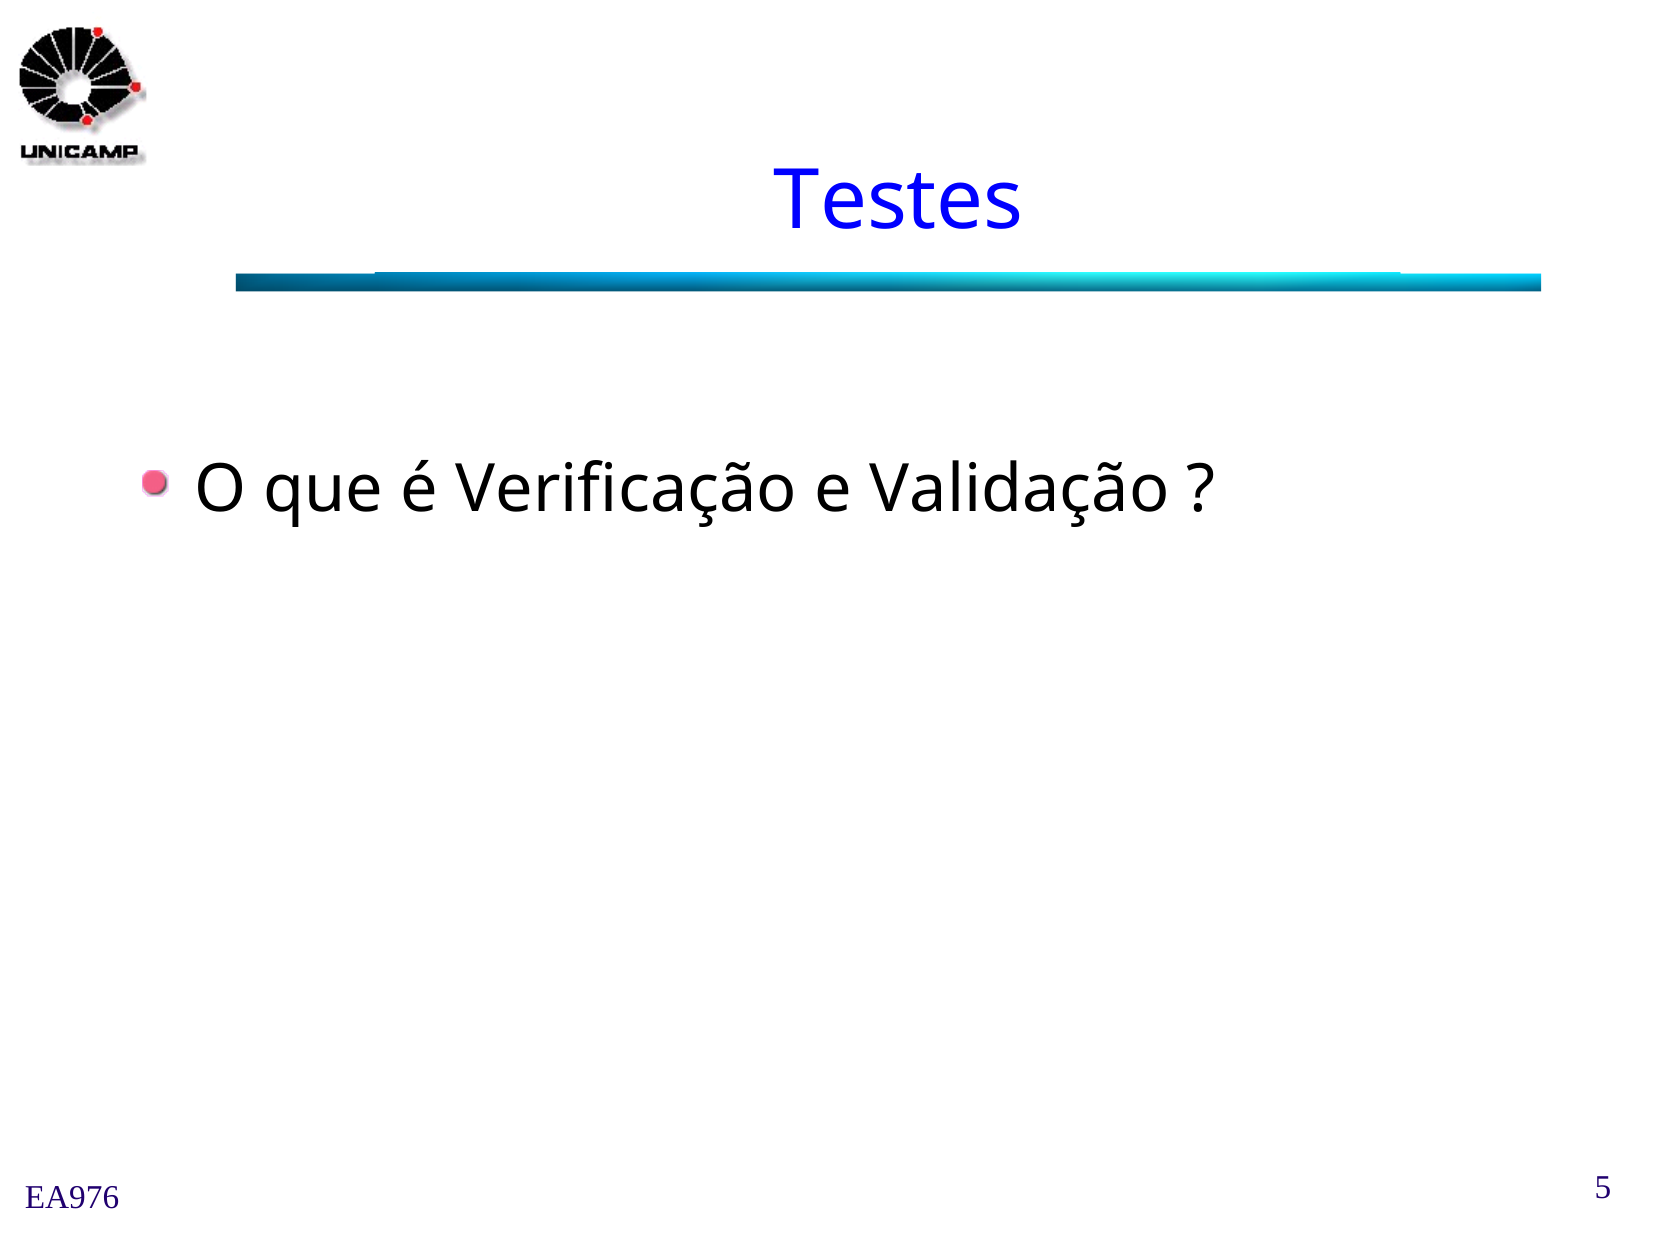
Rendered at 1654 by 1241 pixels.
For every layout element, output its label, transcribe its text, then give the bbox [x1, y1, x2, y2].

picture [125, 272, 1654, 295]
list O que é Verificação e Validação ? [123, 442, 1536, 1133]
title Testes [264, 42, 1534, 250]
